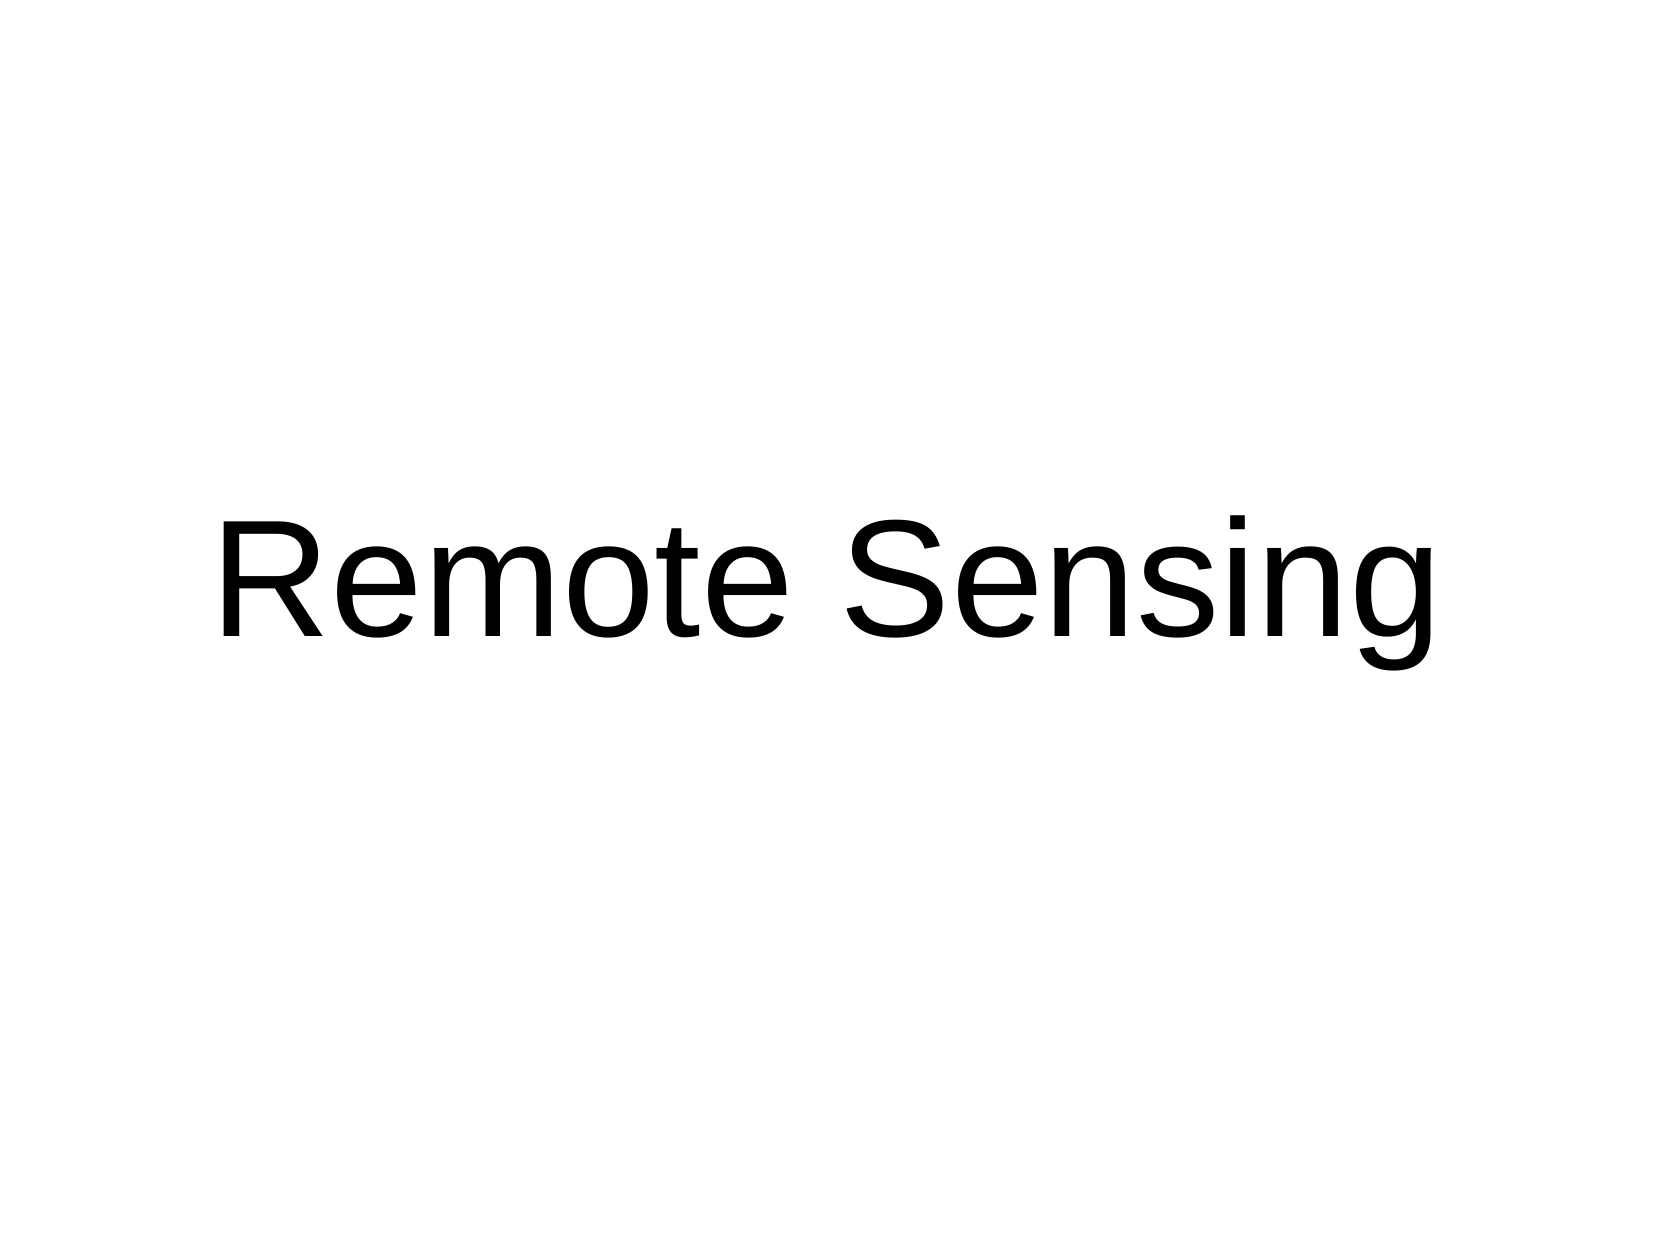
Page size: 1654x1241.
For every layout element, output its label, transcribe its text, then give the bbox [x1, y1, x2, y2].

subtitle Remote Sensing [82, 56, 1571, 1102]
